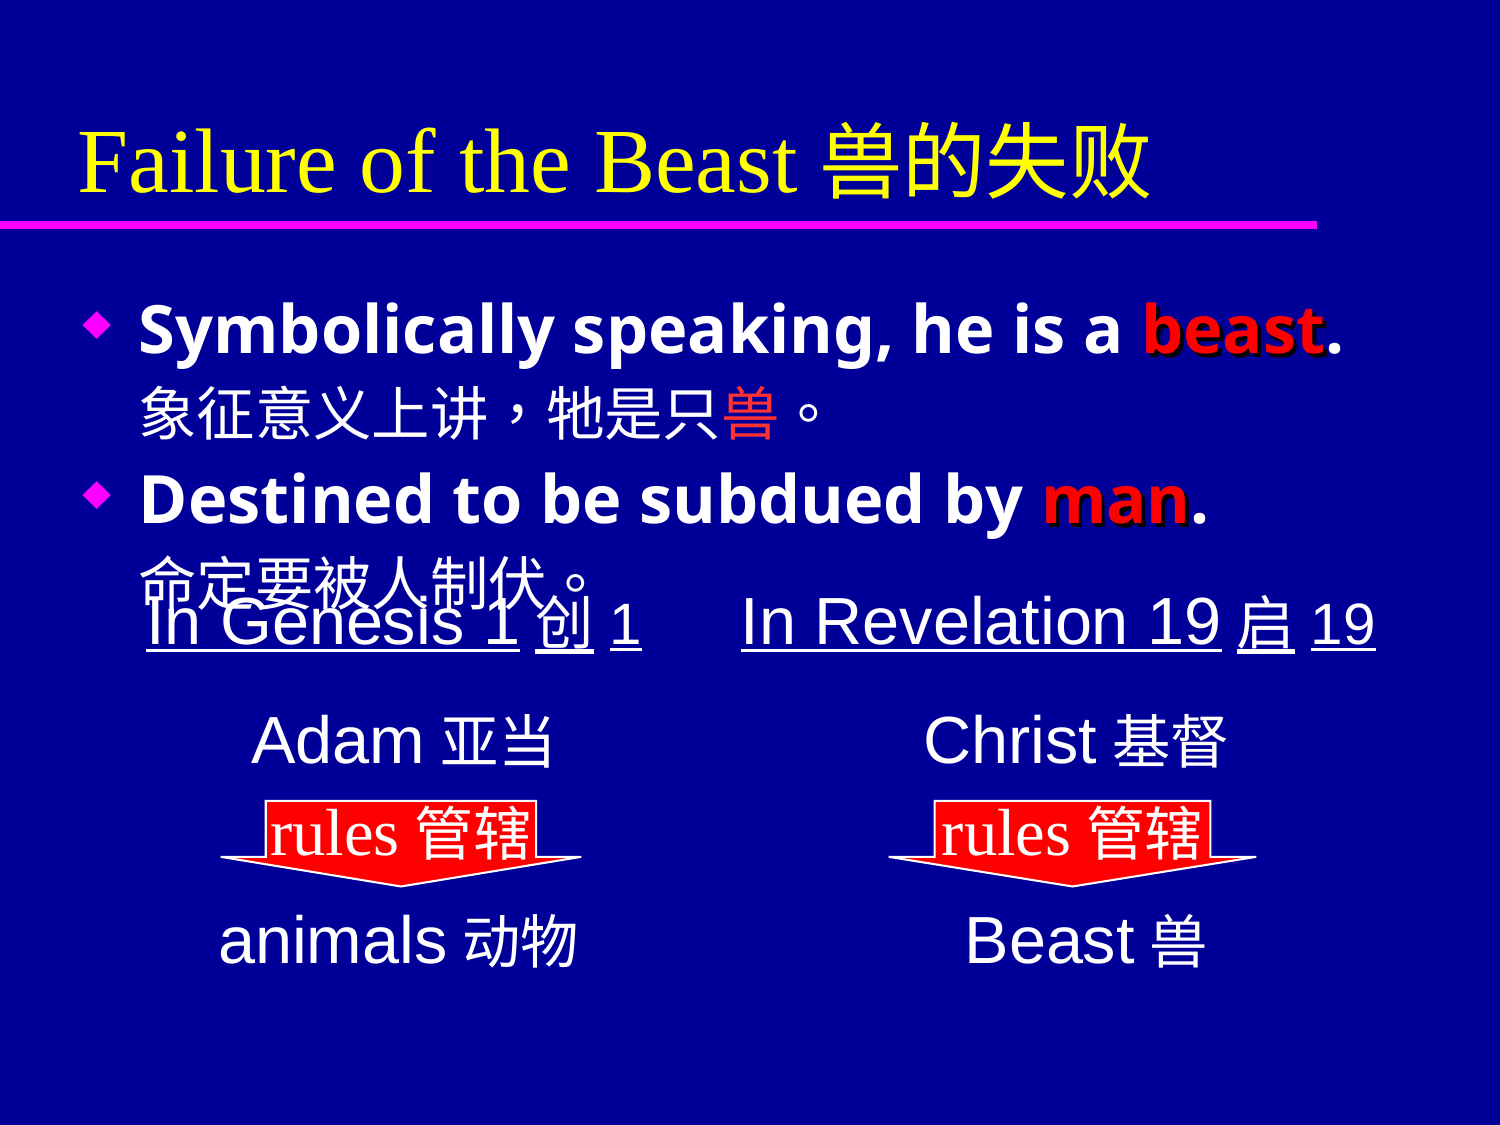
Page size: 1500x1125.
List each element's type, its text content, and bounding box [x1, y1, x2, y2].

text_box Beast兽 [949, 893, 1261, 989]
title Failure of the Beast兽的失败 [62, 43, 1338, 225]
list Symbolically speaking, he is a beast. 象征意义上讲，牠是只兽。 Destined to be subdued by man. 命定要被人制伏。 [67, 275, 1369, 599]
text_box Adam亚当 [236, 693, 600, 789]
text_box animals动物 [202, 893, 683, 989]
text_box In Genesis 1创1 [131, 574, 672, 670]
text_box rules管辖 [888, 800, 1257, 887]
text_box Christ基督 [908, 693, 1357, 789]
text_box rules管辖 [220, 800, 582, 887]
text_box In Revelation 19启19 [725, 574, 1407, 670]
